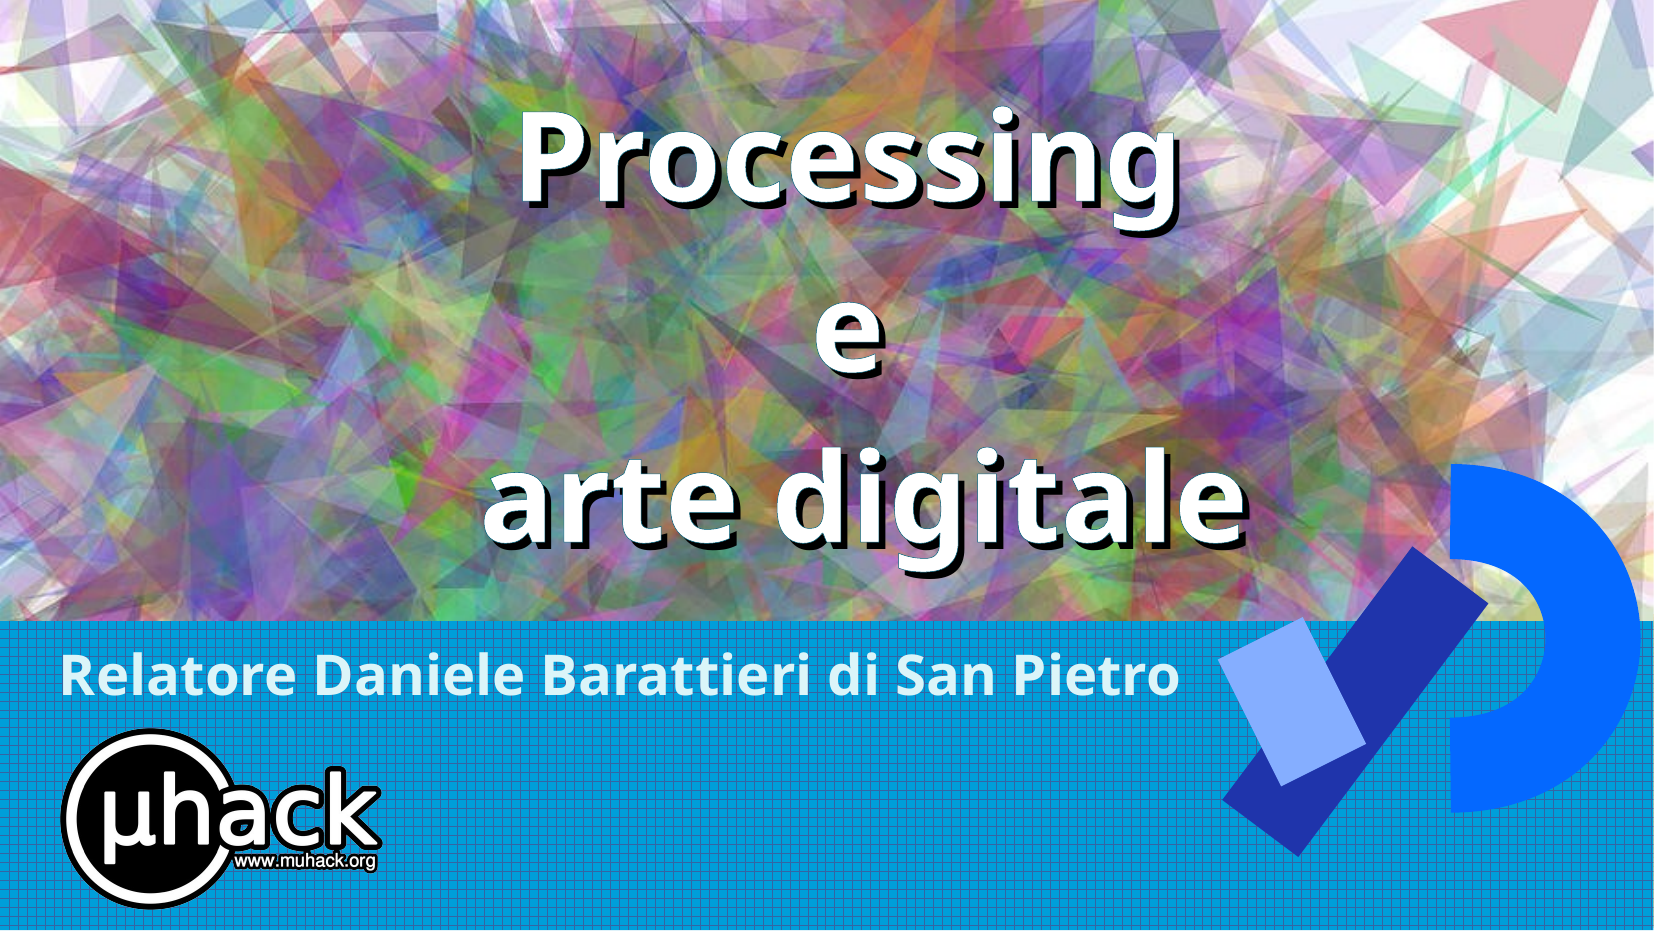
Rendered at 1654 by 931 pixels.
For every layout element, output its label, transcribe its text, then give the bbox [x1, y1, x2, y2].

picture [0, 0, 1654, 855]
picture [61, 728, 382, 909]
title Processing e arte digitale [147, 47, 1580, 579]
subtitle Relatore Daniele Barattieri di San Pietro [59, 634, 1202, 827]
